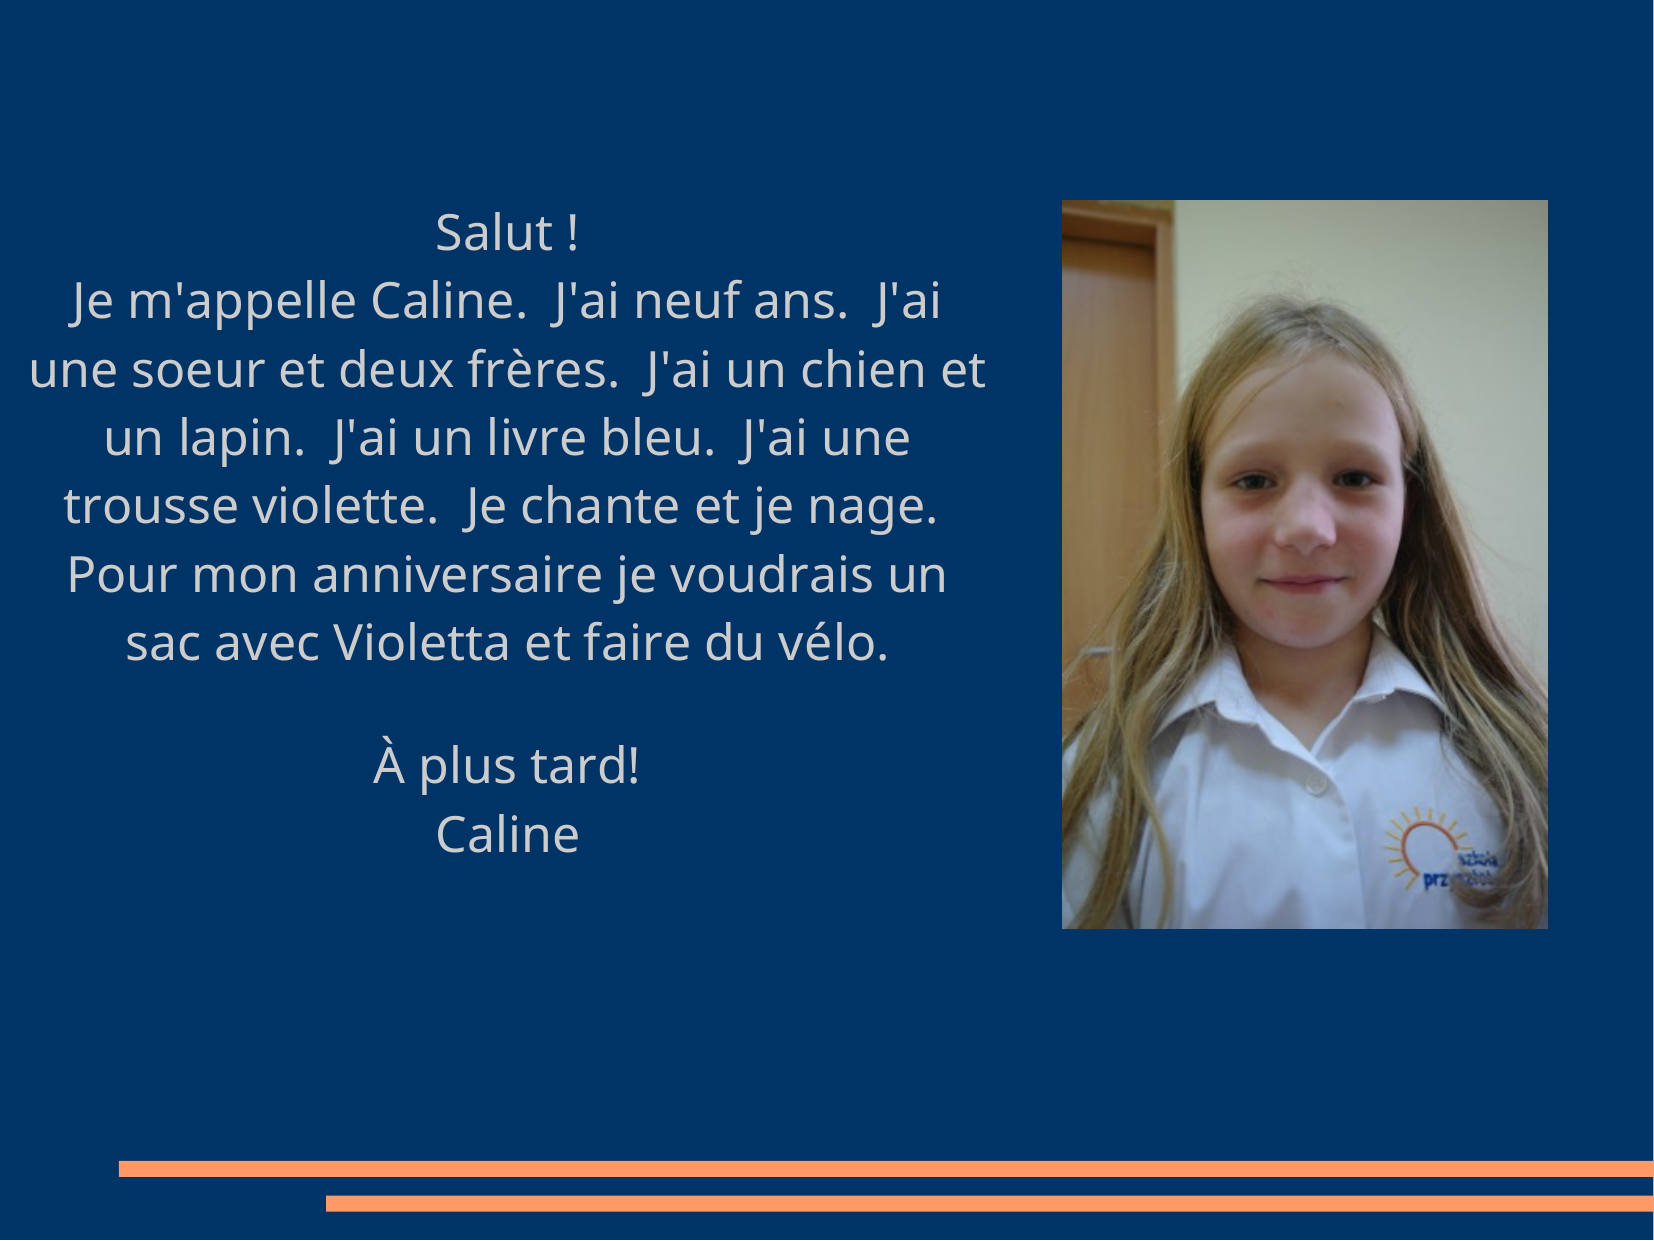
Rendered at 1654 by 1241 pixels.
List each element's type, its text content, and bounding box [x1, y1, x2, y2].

picture [1062, 200, 1548, 929]
subtitle Salut ! Je m'appelle Caline. J'ai neuf ans. J'ai une soeur et deux frères. J'ai un chien et un lapin. J'ai un livre bleu. J'ai une trousse violette. Je chante et je nage. Pour mon anniversaire je voudrais un sac avec Violetta et faire du vélo. À plus tard! Caline [23, 259, 993, 805]
